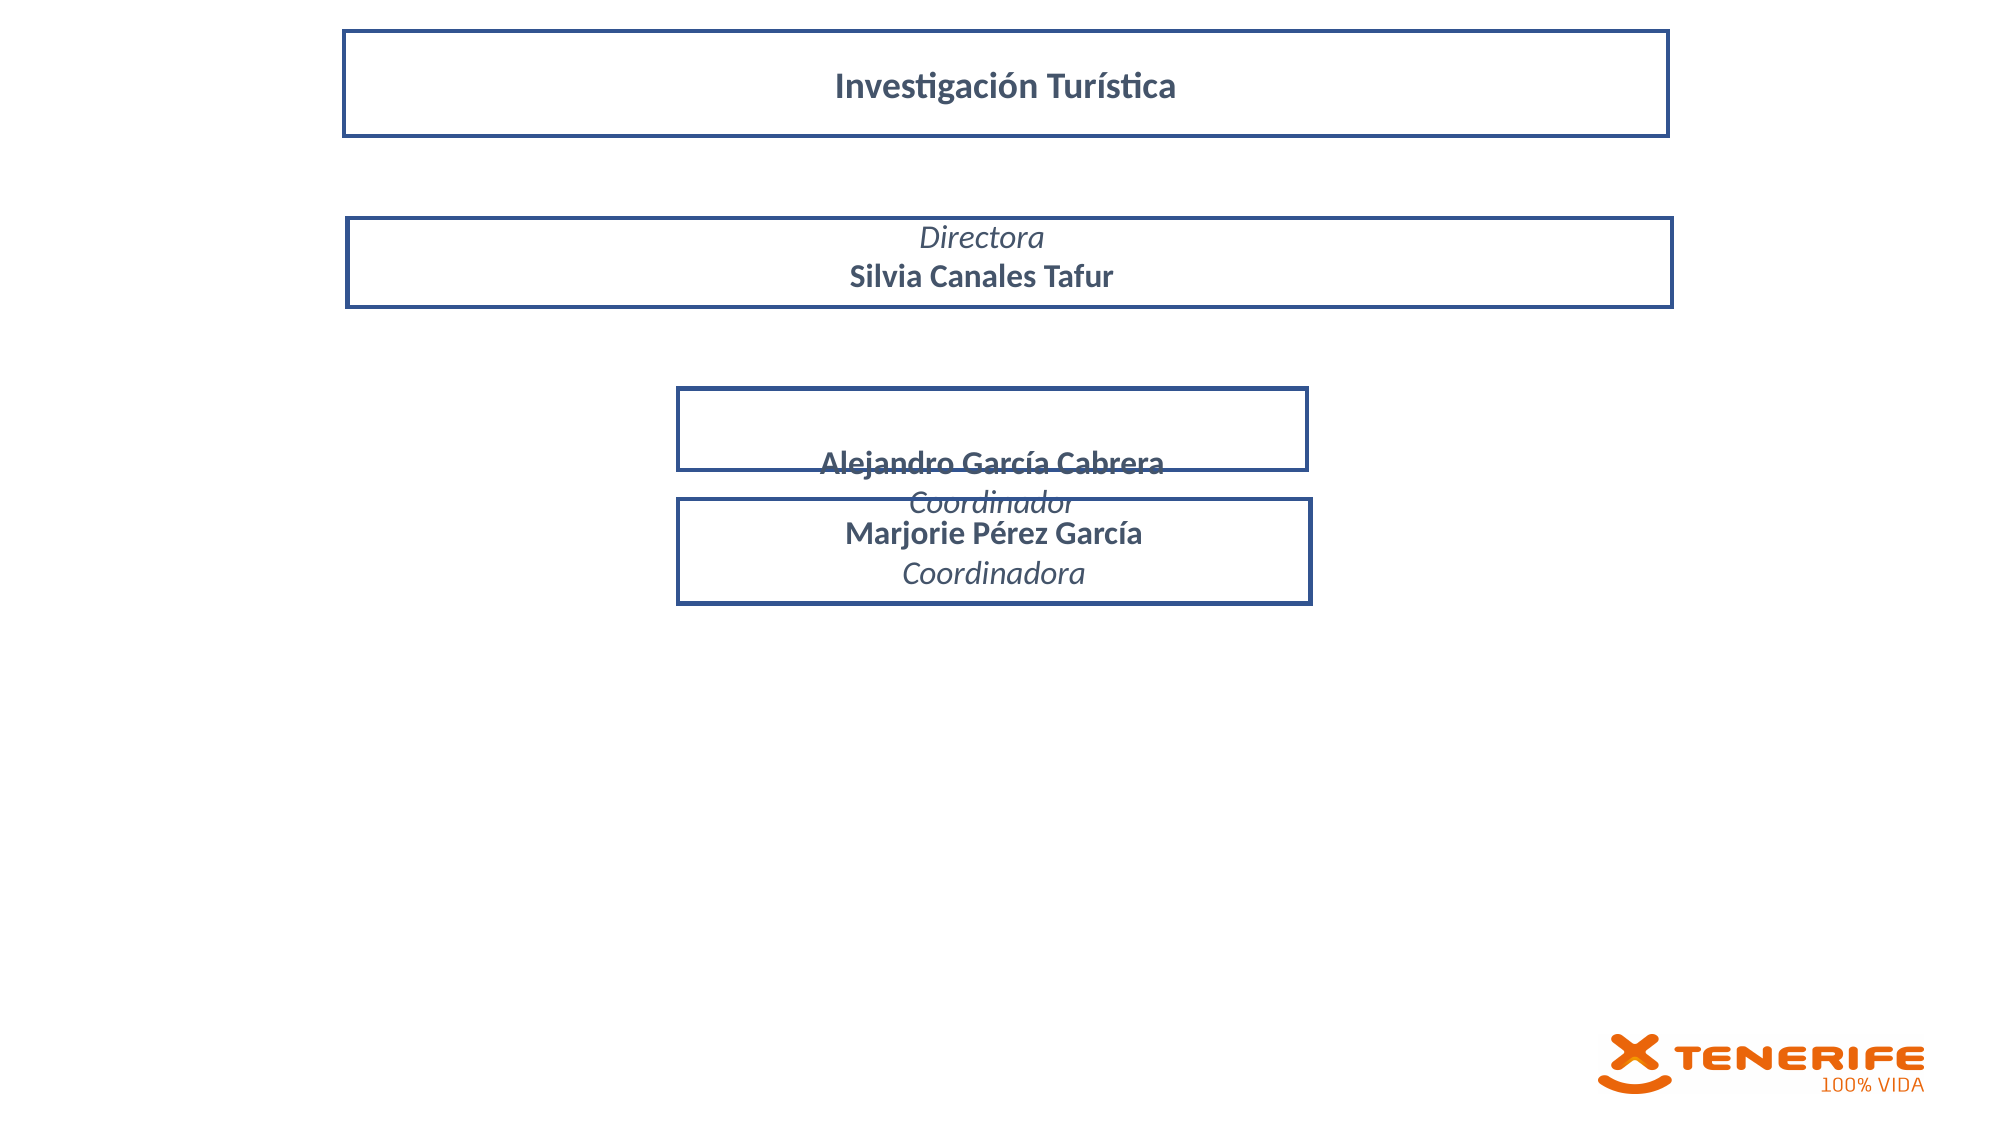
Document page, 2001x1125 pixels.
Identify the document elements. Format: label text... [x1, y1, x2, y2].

text_box Marjorie Pérez García Coordinadora [678, 499, 1310, 603]
text_box Alejandro García Cabrera Coordinador [678, 388, 1307, 470]
text_box Directora Silvia Canales Tafur [646, 207, 1319, 302]
text_box Investigación Turística [344, 31, 1668, 136]
